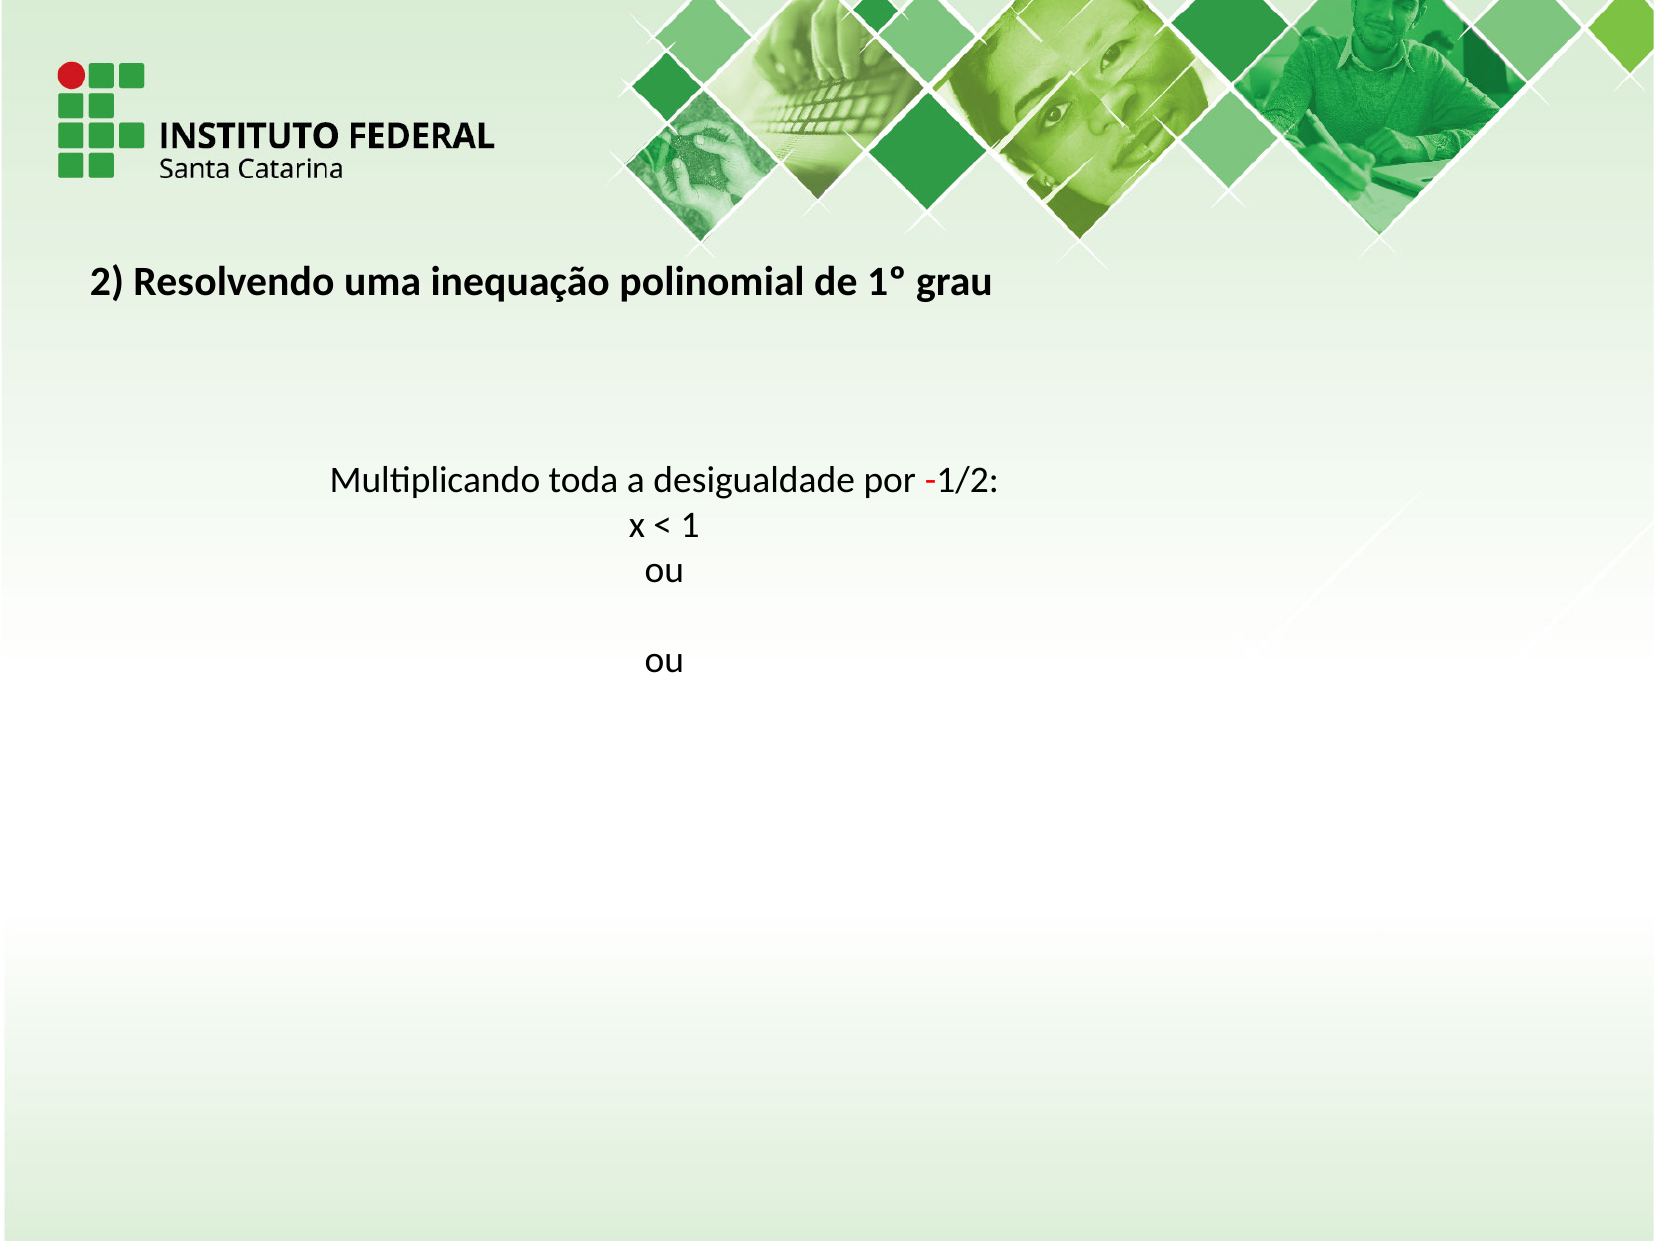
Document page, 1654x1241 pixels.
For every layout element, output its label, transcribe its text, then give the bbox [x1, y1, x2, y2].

text_box 2) Resolvendo uma inequação polinomial de 1º grau [74, 246, 1550, 358]
text_box Multiplicando toda a desigualdade por -1/2: x < 1 ou ou [314, 357, 1076, 782]
